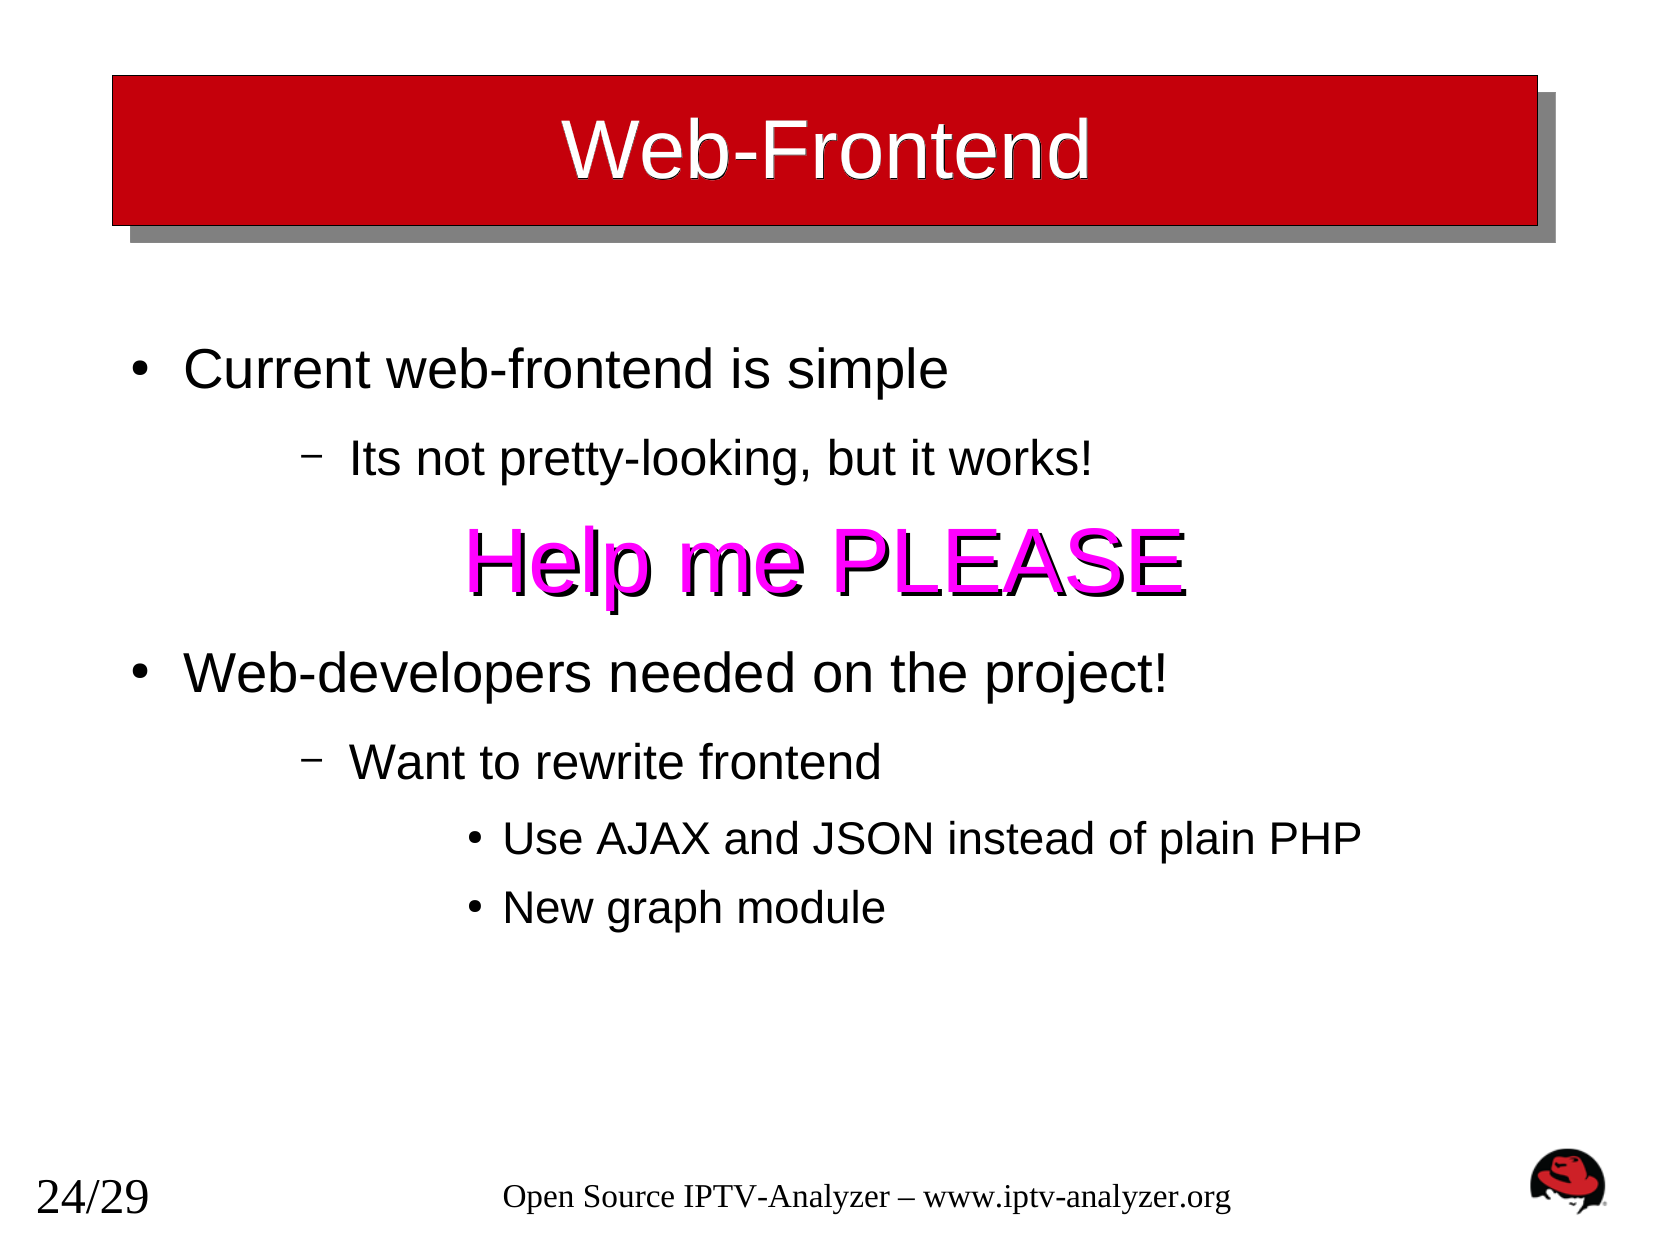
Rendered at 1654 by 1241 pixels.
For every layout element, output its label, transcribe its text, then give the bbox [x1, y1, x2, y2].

list Current web-frontend is simple Its not pretty-looking, but it works! Help me PLEASE Web-developers needed on the project! Want to rewrite frontend Use AJAX and JSON instead of plain PHP New graph module [112, 337, 1538, 1096]
picture [1529, 1146, 1613, 1224]
title Web-Frontend [116, 90, 1538, 211]
